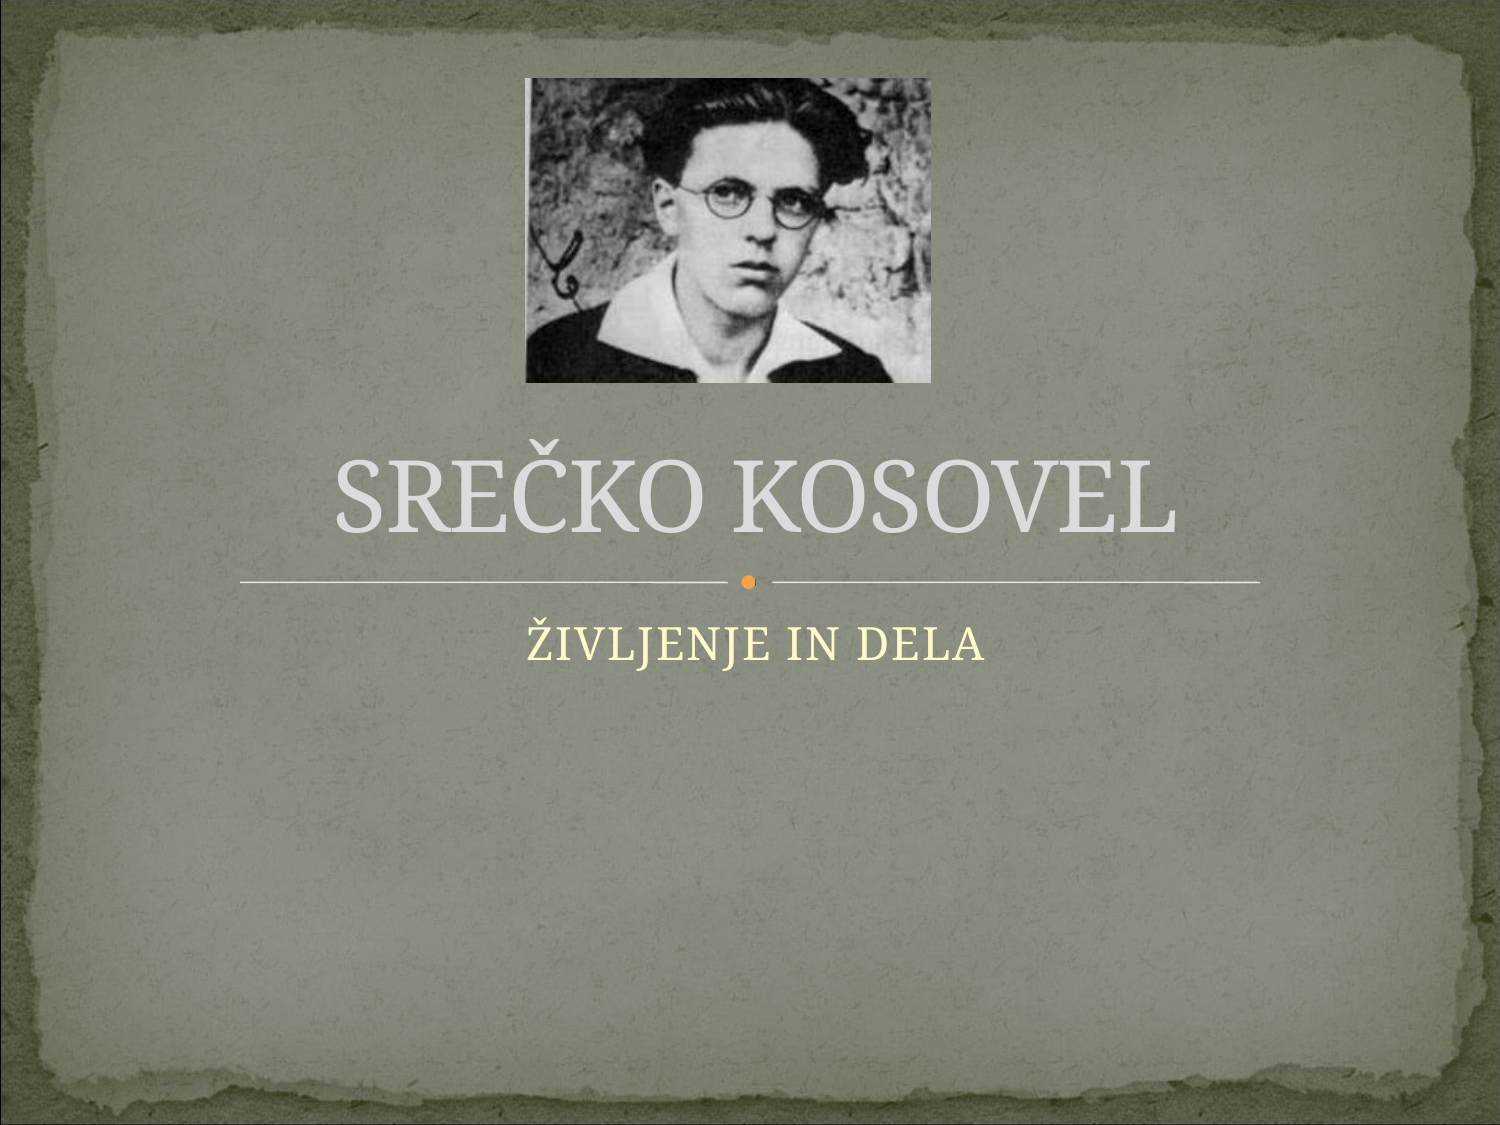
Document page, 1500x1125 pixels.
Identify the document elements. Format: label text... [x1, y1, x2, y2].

title SREČKO KOSOVEL [75, 235, 1438, 561]
picture [0, 0, 1500, 1125]
subtitle ŽIVLJENJE IN DELA [75, 607, 1438, 795]
